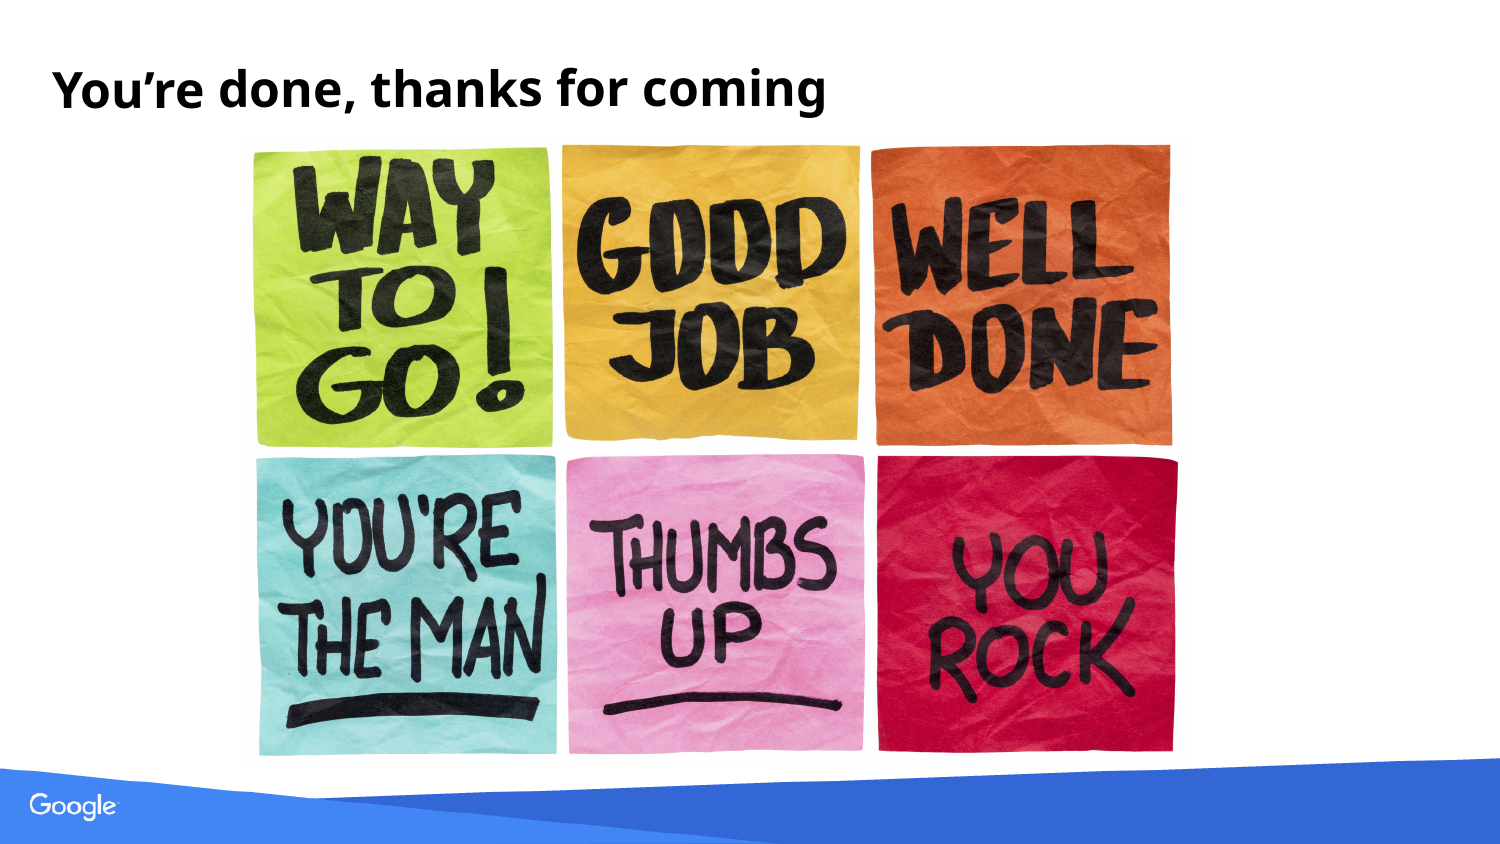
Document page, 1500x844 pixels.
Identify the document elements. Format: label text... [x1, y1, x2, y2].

picture [0, 0, 1500, 844]
text_box You’re done, thanks for coming [37, 38, 1500, 165]
